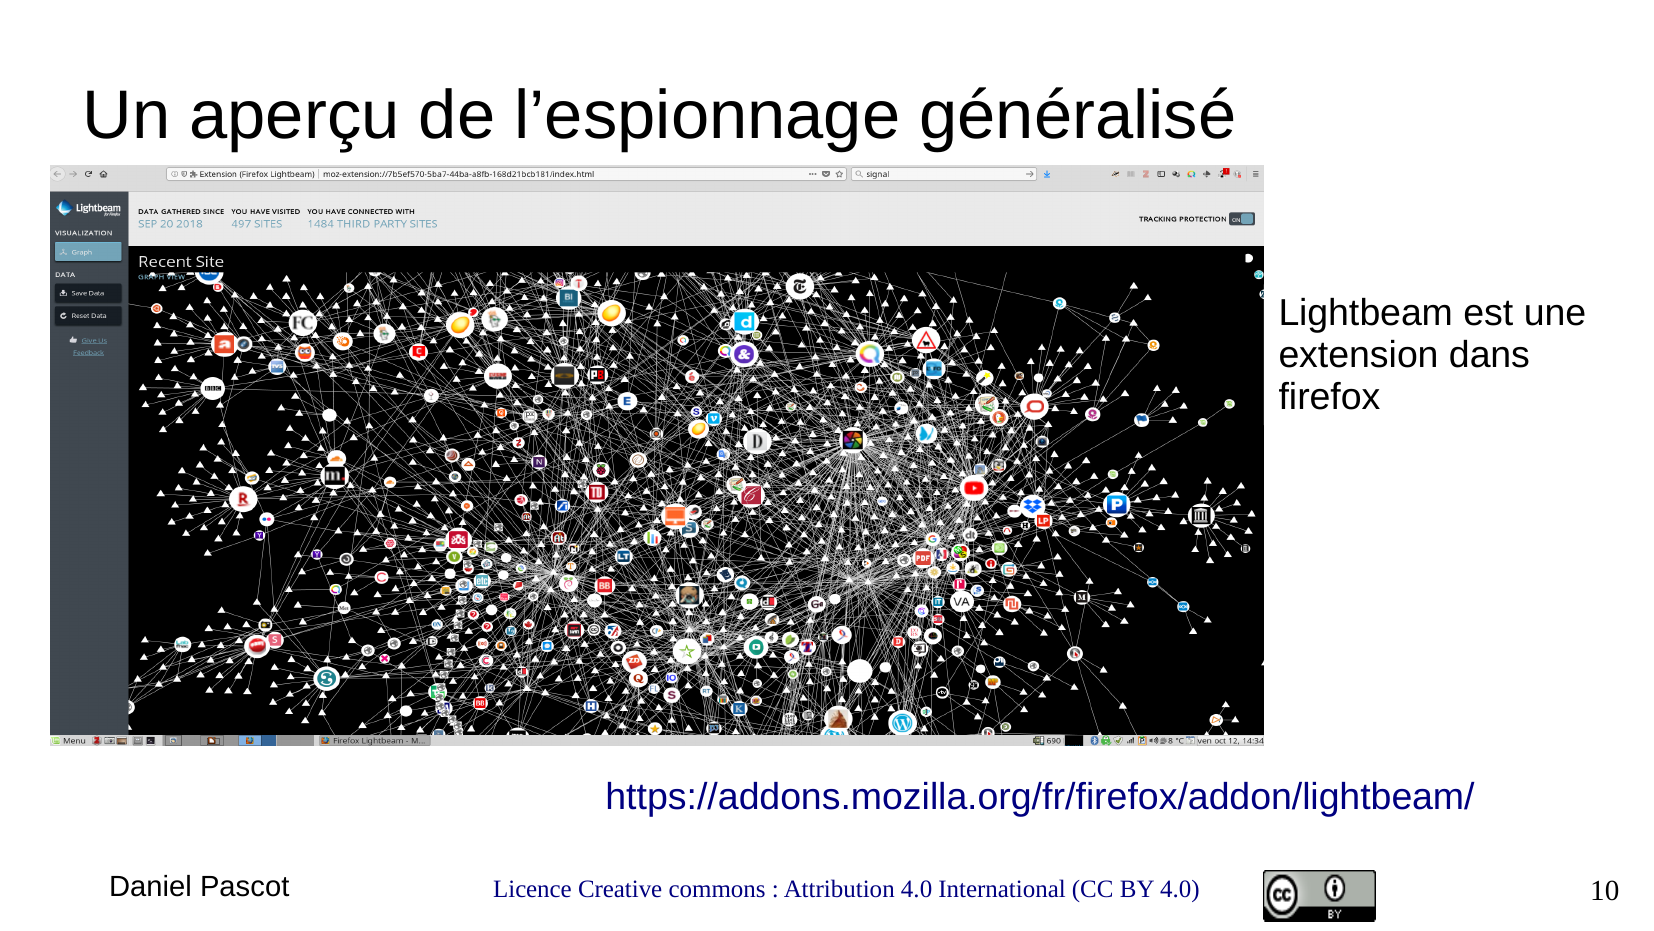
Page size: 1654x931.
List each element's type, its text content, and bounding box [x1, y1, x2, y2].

picture [50, 165, 1264, 746]
text_box Lightbeam est une extension dans firefox [1263, 284, 1619, 426]
picture [1263, 870, 1376, 922]
text_box https://addons.mozilla.org/fr/firefox/addon/lightbeam/ [590, 767, 1501, 838]
title Un aperçu de l’espionnage généralisé [82, 37, 1571, 193]
